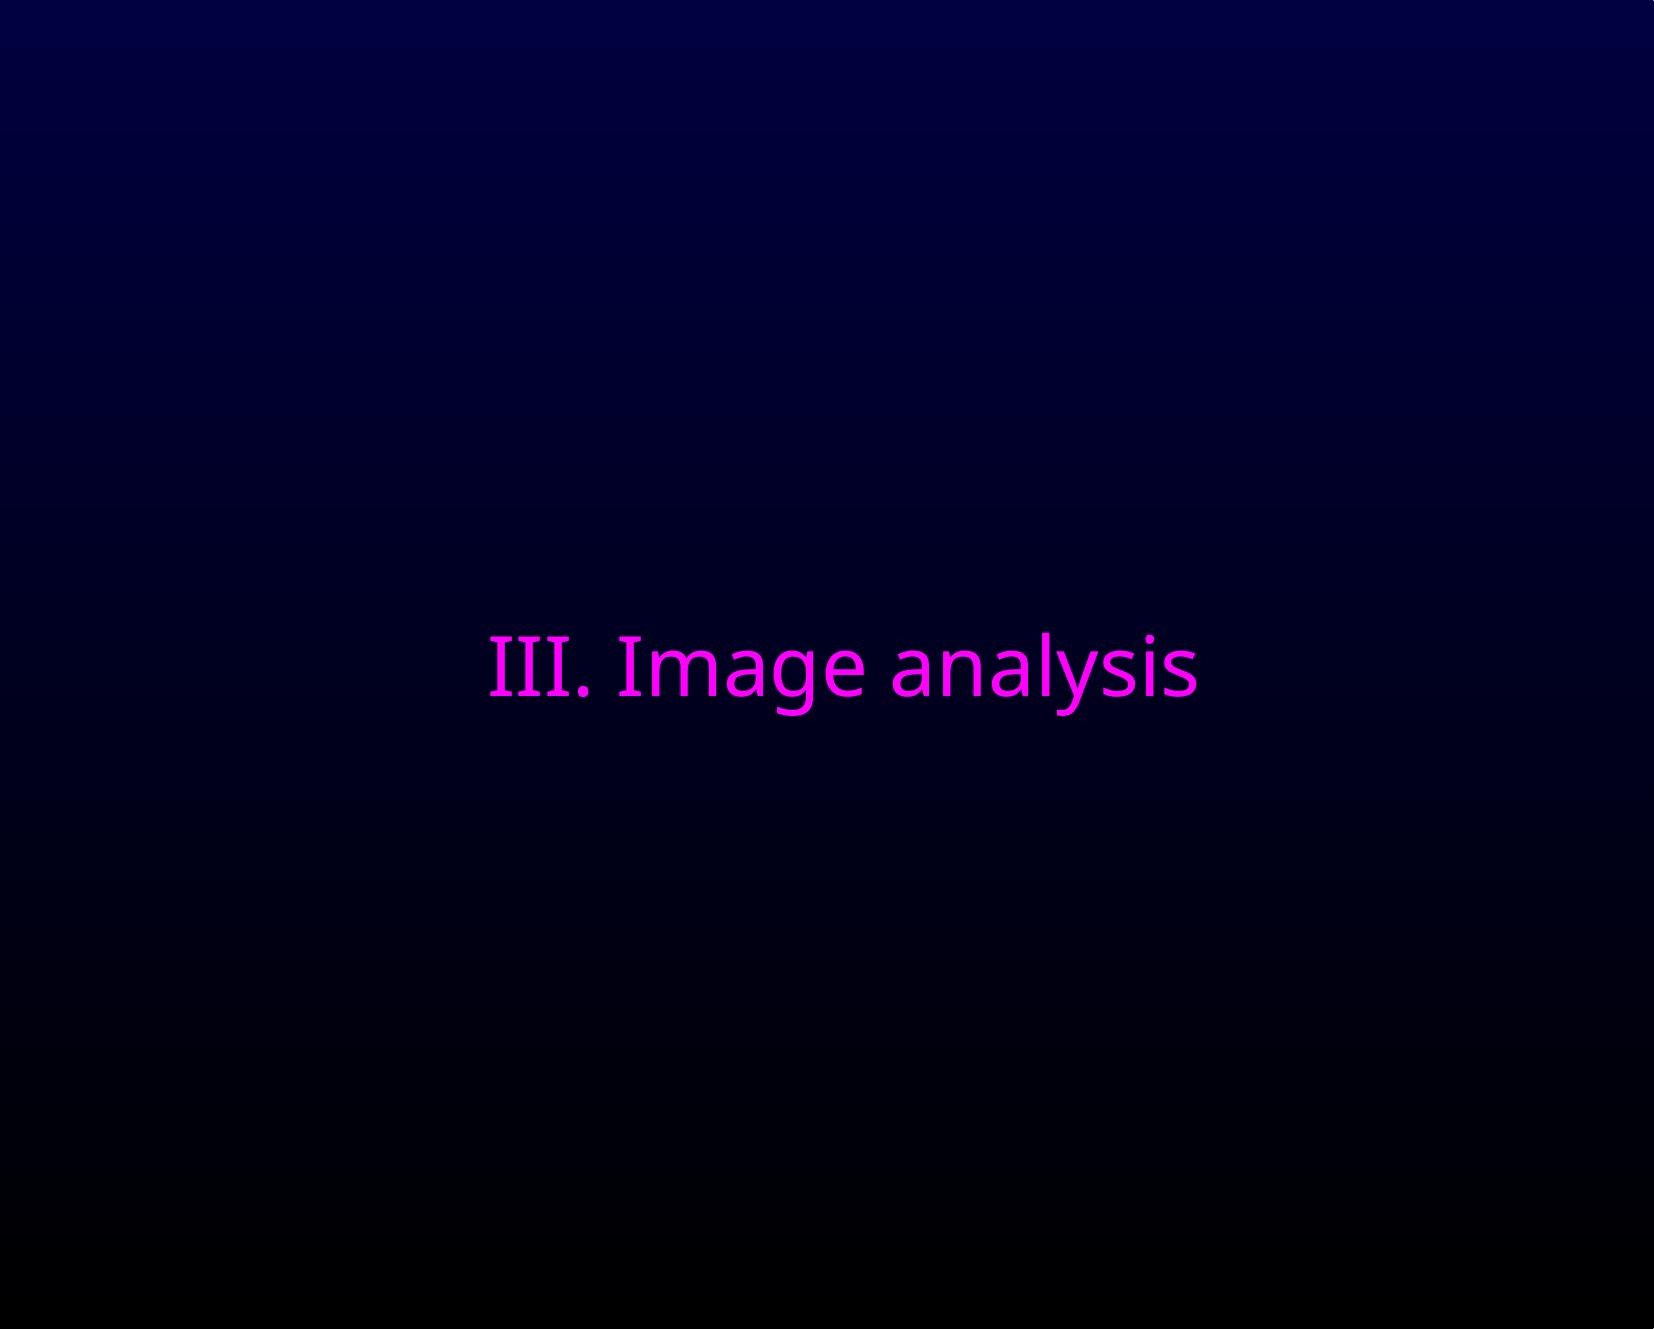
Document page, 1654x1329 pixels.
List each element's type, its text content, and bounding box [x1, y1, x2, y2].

subtitle III. Image analysis [120, 245, 1533, 1083]
